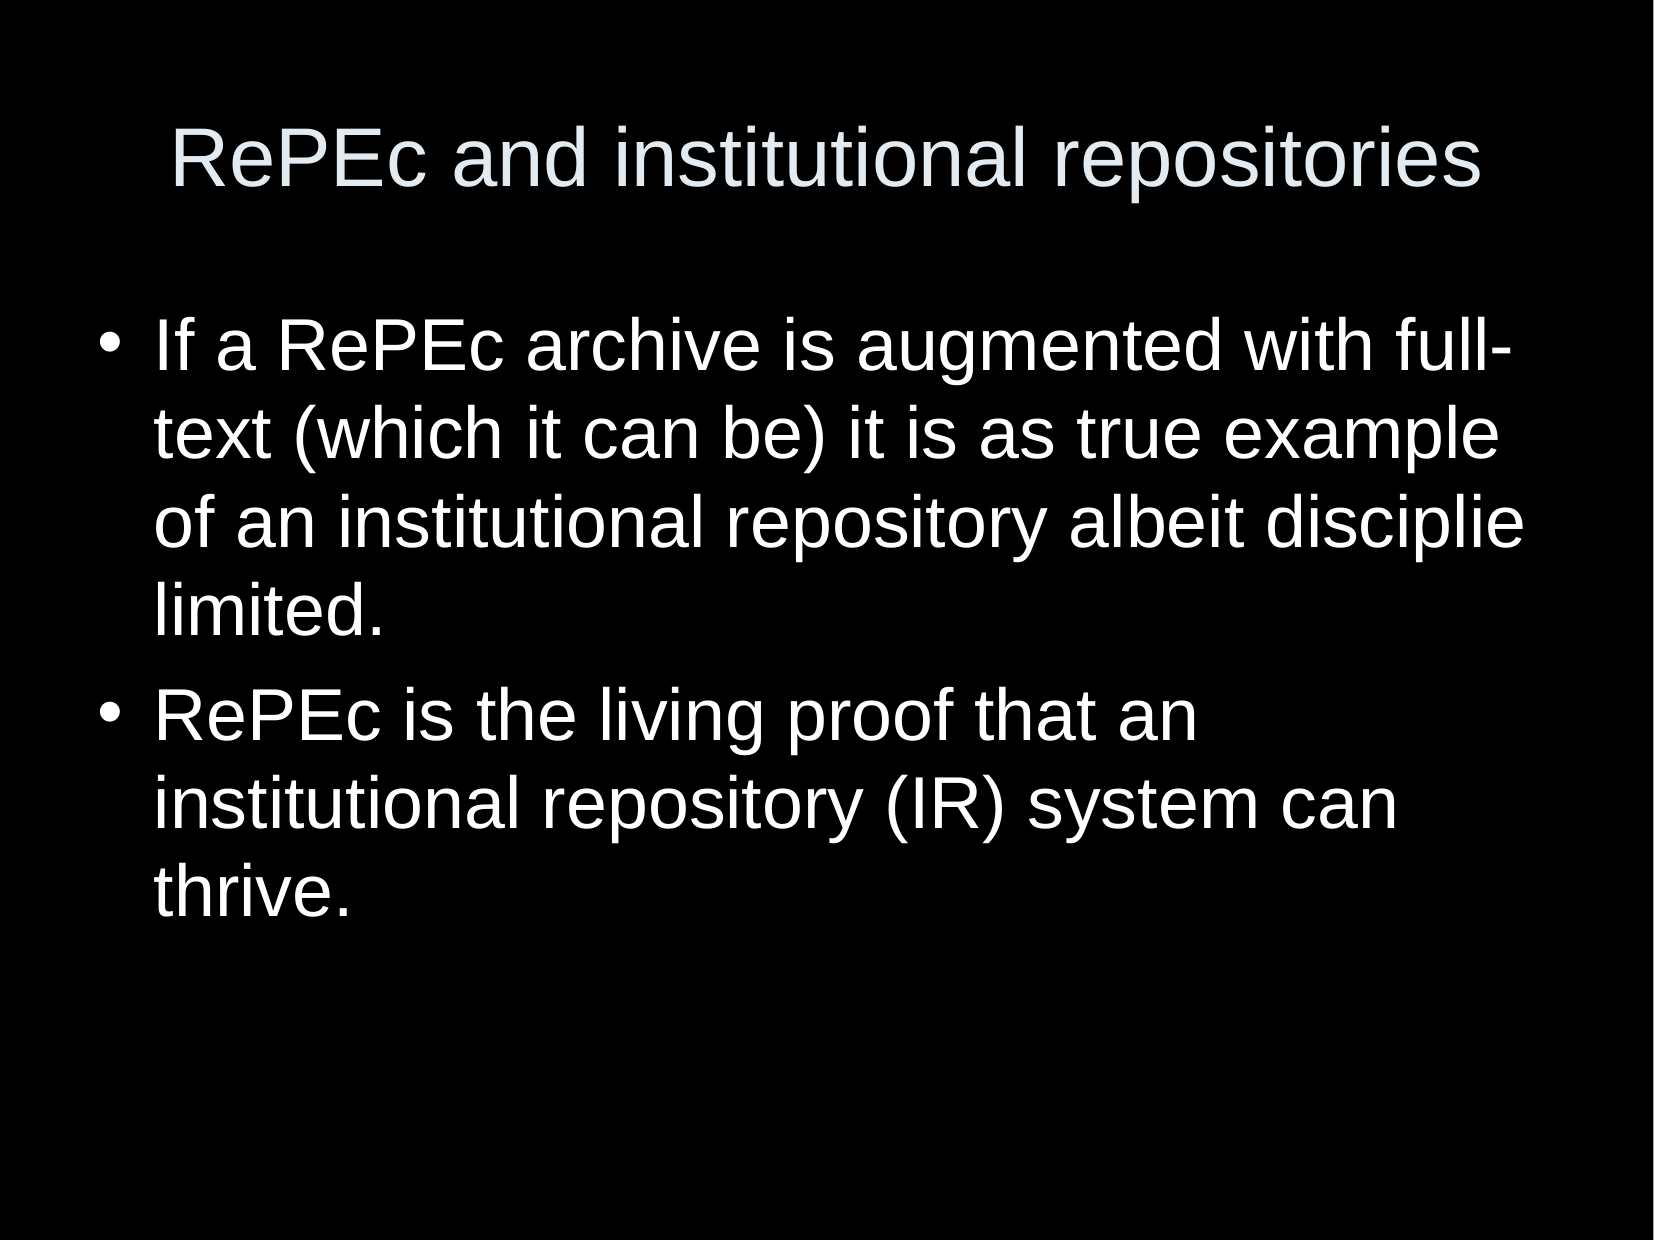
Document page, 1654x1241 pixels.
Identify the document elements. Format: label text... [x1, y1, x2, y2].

list If a RePEc archive is augmented with full-text (which it can be) it is as true example of an institutional repository albeit disciplie limited. RePEc is the living proof that an institutional repository (IR) system can thrive. [82, 289, 1571, 1108]
title RePEc and institutional repositories [82, 49, 1571, 257]
